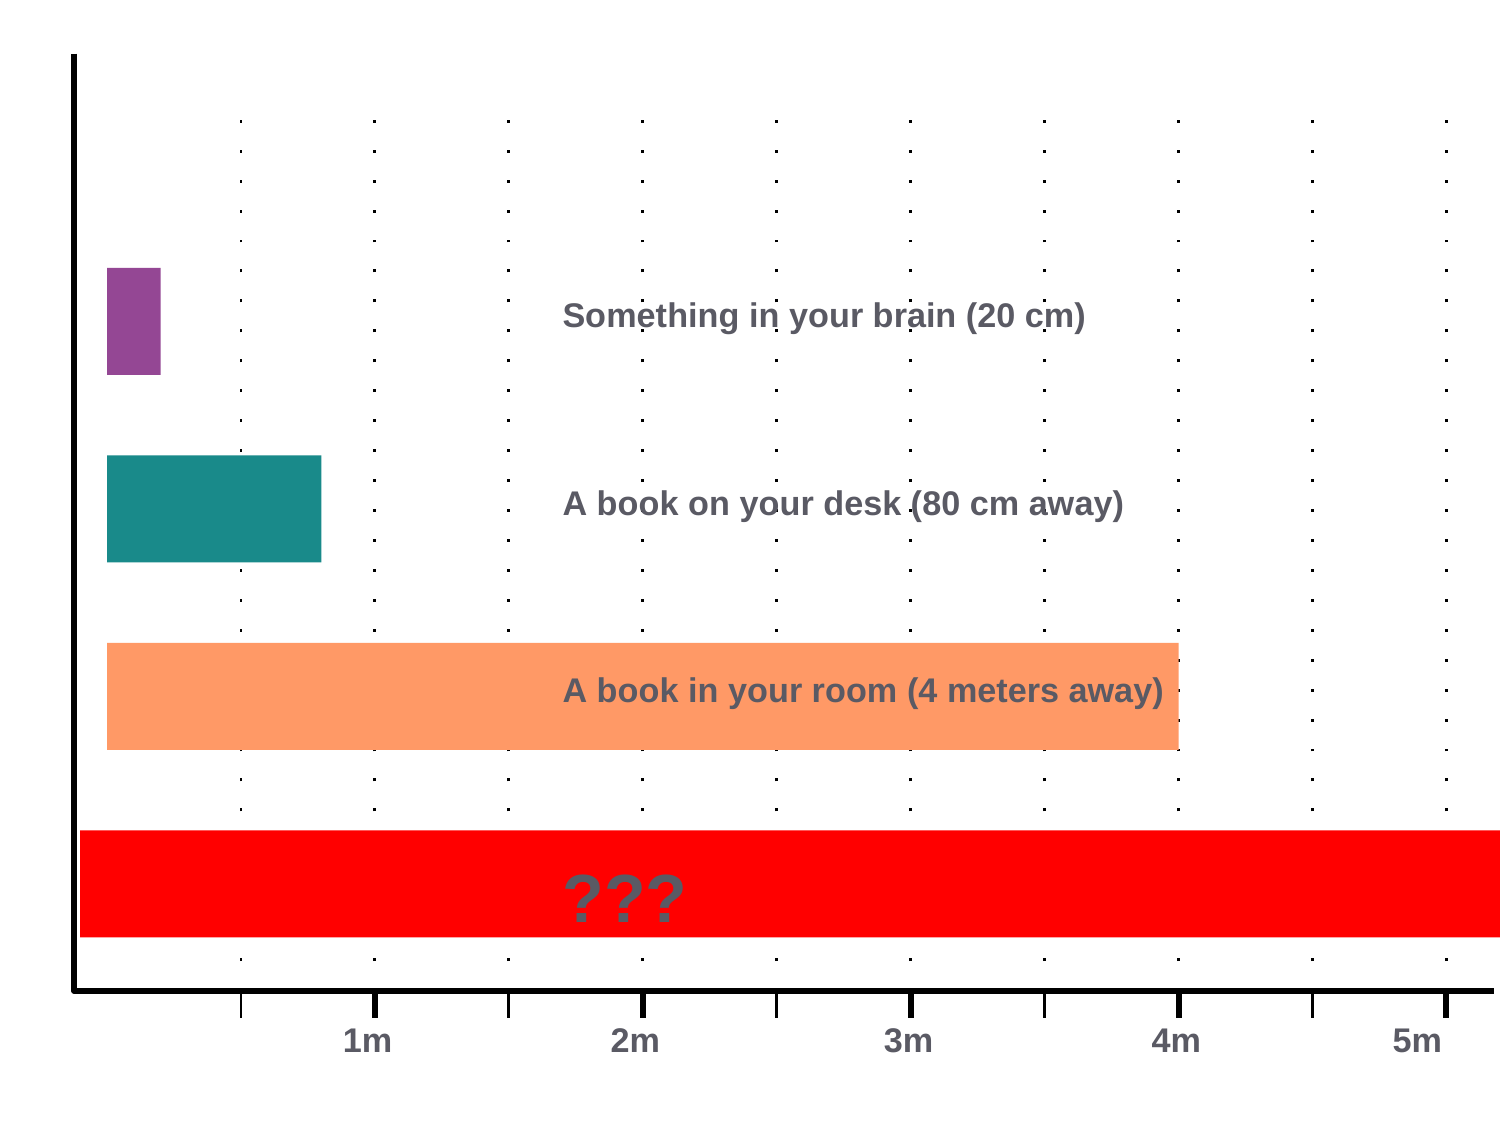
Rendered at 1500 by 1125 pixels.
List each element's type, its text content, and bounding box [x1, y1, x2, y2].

text_box [107, 642, 1179, 750]
text_box 2m [610, 1019, 718, 1059]
text_box [80, 830, 1500, 938]
text_box [107, 267, 161, 375]
text_box 5m [1392, 1019, 1500, 1059]
text_box 1m [342, 1019, 450, 1059]
text_box Something in your brain (20 cm) [562, 294, 1086, 333]
text_box A book on your desk (80 cm away) [562, 482, 1124, 521]
text_box A book in your room (4 meters away) [562, 669, 1163, 708]
text_box 3m [883, 1019, 992, 1059]
text_box [107, 455, 322, 563]
text_box 4m [1151, 1019, 1259, 1059]
text_box ??? [562, 857, 688, 934]
